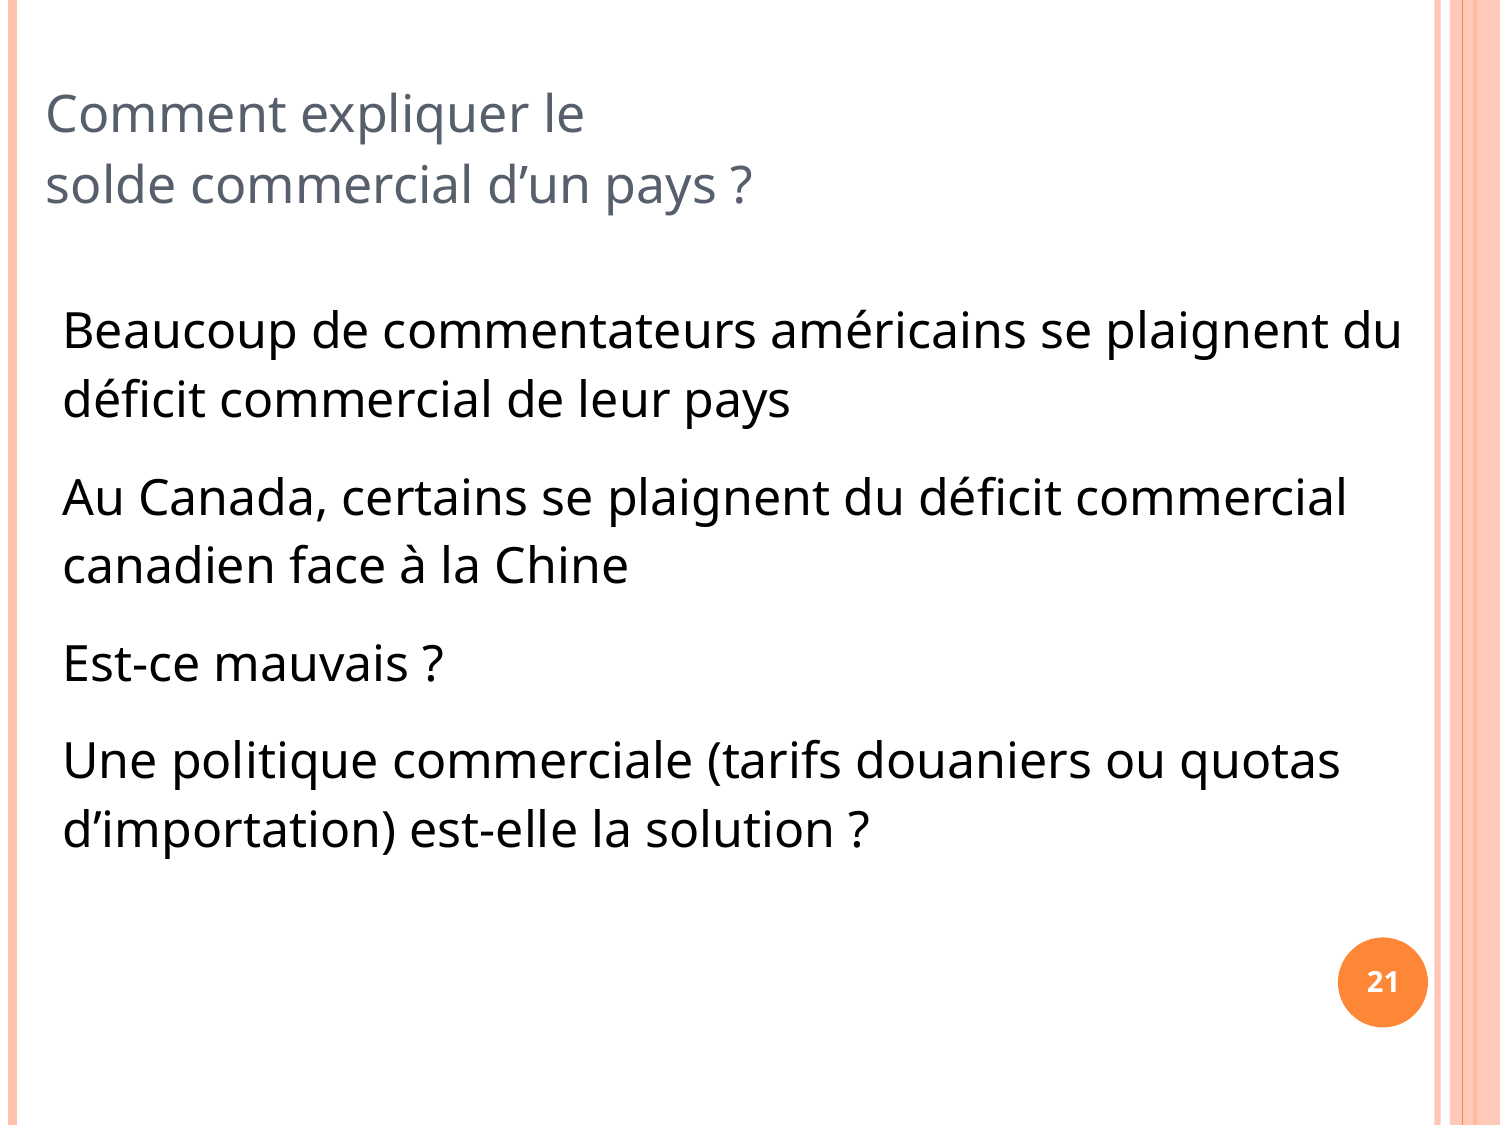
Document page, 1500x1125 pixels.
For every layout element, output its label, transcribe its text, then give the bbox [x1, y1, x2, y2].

list Beaucoup de commentateurs américains se plaignent du déficit commercial de leur pays Au Canada, certains se plaignent du déficit commercial canadien face à la Chine Est-ce mauvais ? Une politique commerciale (tarifs douaniers ou quotas d’importation) est-elle la solution ? [62, 295, 1438, 1029]
slide_number <numéro> [1333, 940, 1434, 1027]
title Comment expliquer le solde commercial d’un pays ? [31, 68, 1484, 227]
